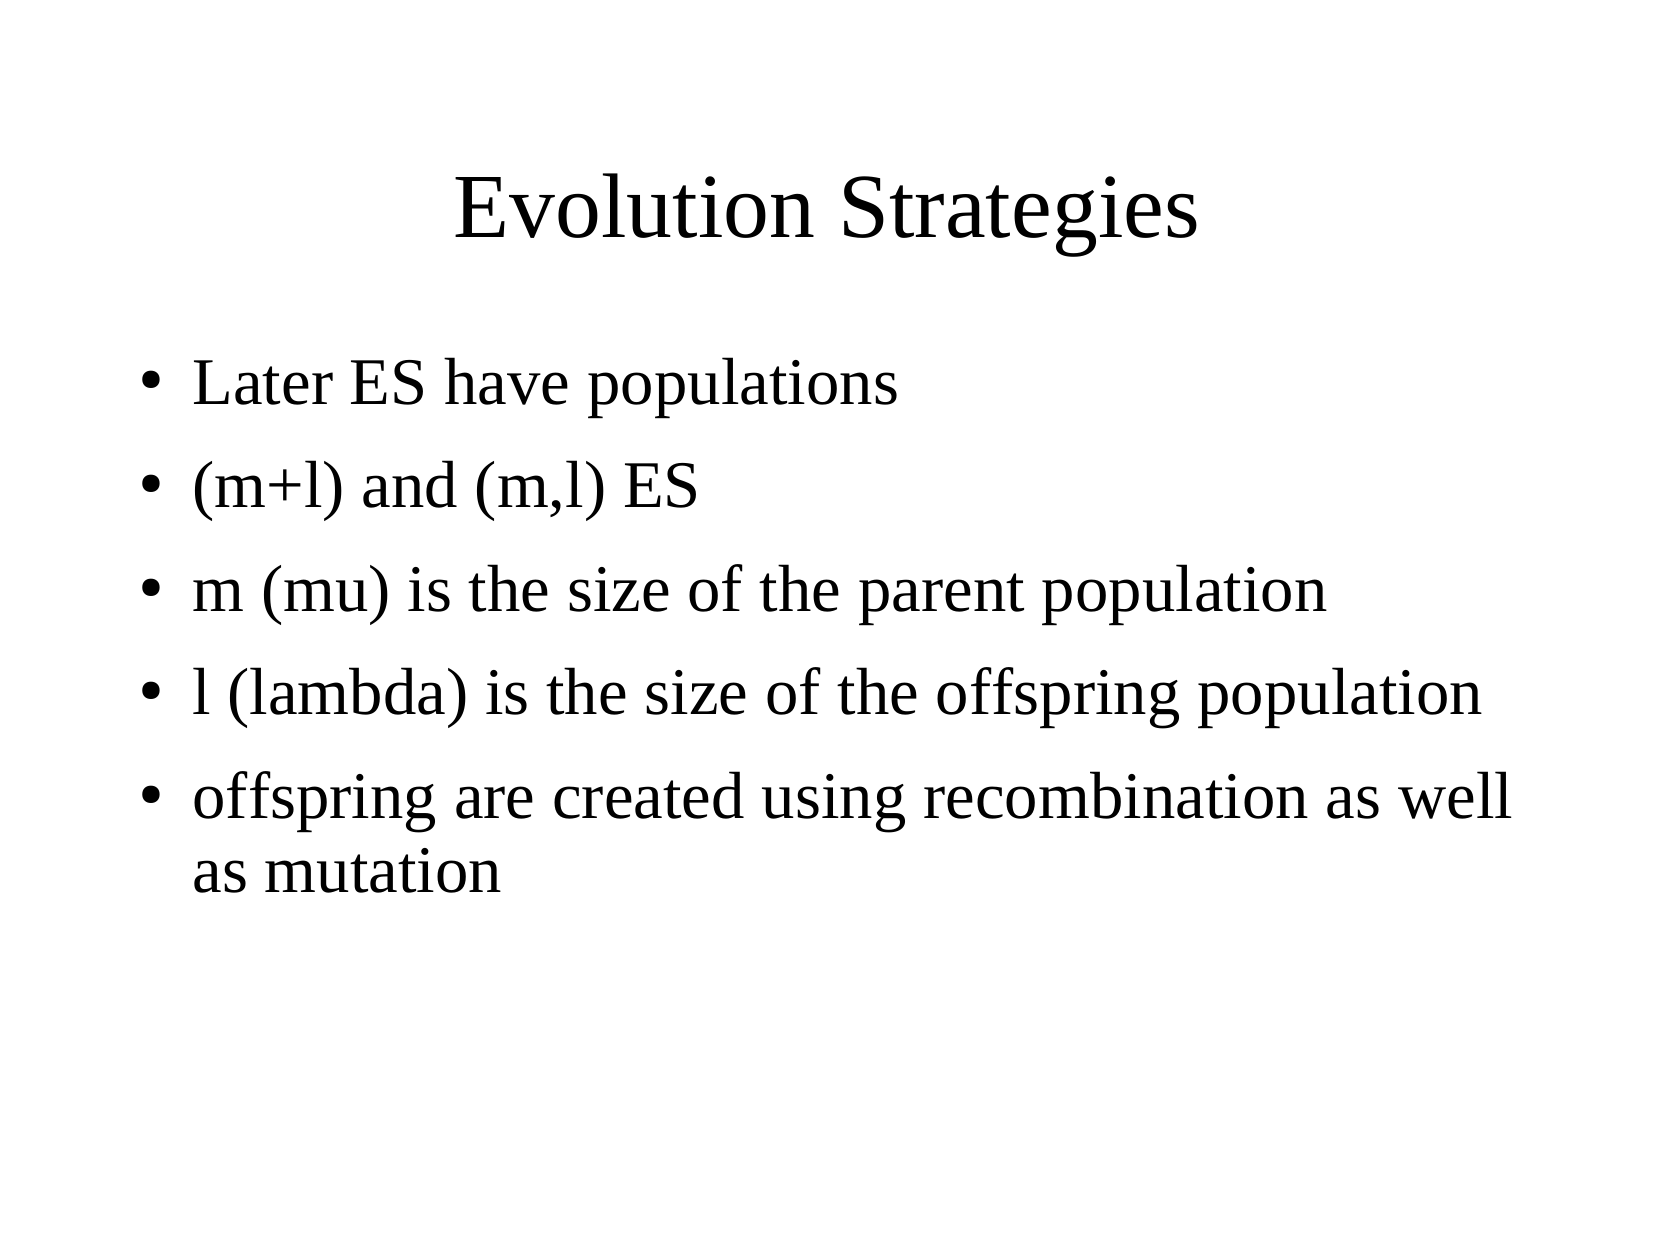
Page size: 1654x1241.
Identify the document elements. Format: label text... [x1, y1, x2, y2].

list Later ES have populations (m+l) and (m,l) ES m (mu) is the size of the parent population l (lambda) is the size of the offspring population offspring are created using recombination as well as mutation [121, 344, 1534, 1127]
title Evolution Strategies [121, 102, 1534, 311]
